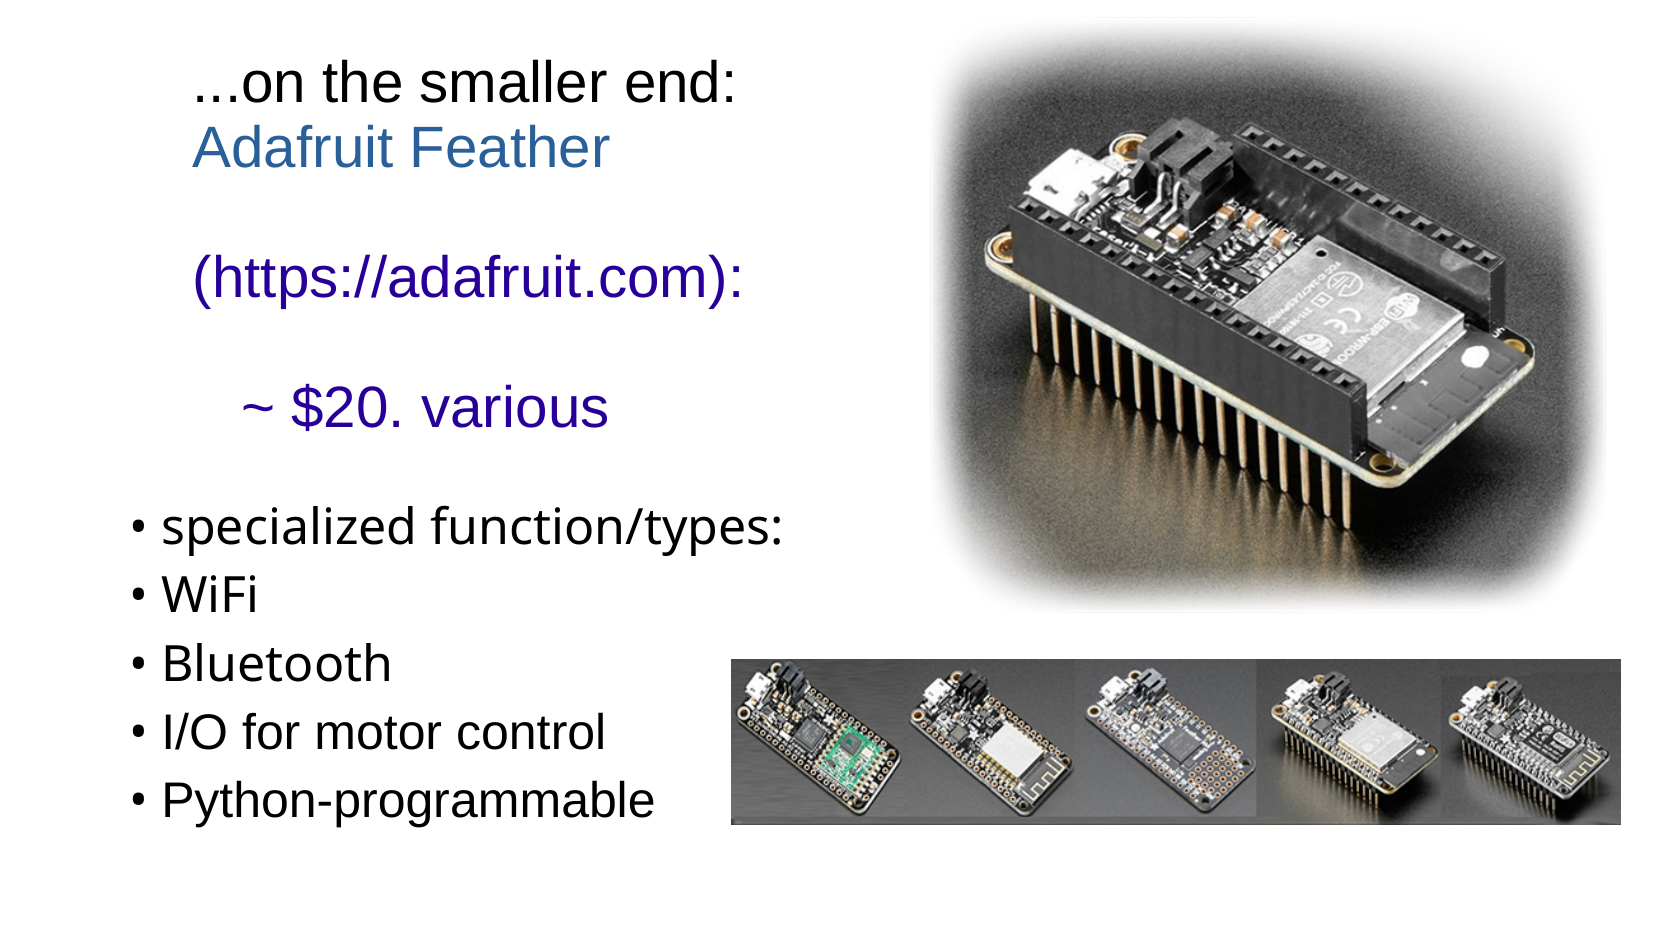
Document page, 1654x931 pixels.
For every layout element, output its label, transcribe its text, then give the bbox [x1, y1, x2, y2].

picture [731, 659, 1621, 826]
title ...on the smaller end: Adafruit Feather (https://adafruit.com): ~ $20. various [192, 21, 747, 467]
picture [930, 17, 1606, 613]
title • specialized function/types: • WiFi • Bluetooth • I/O for motor control • Python-programmable [129, 510, 894, 813]
